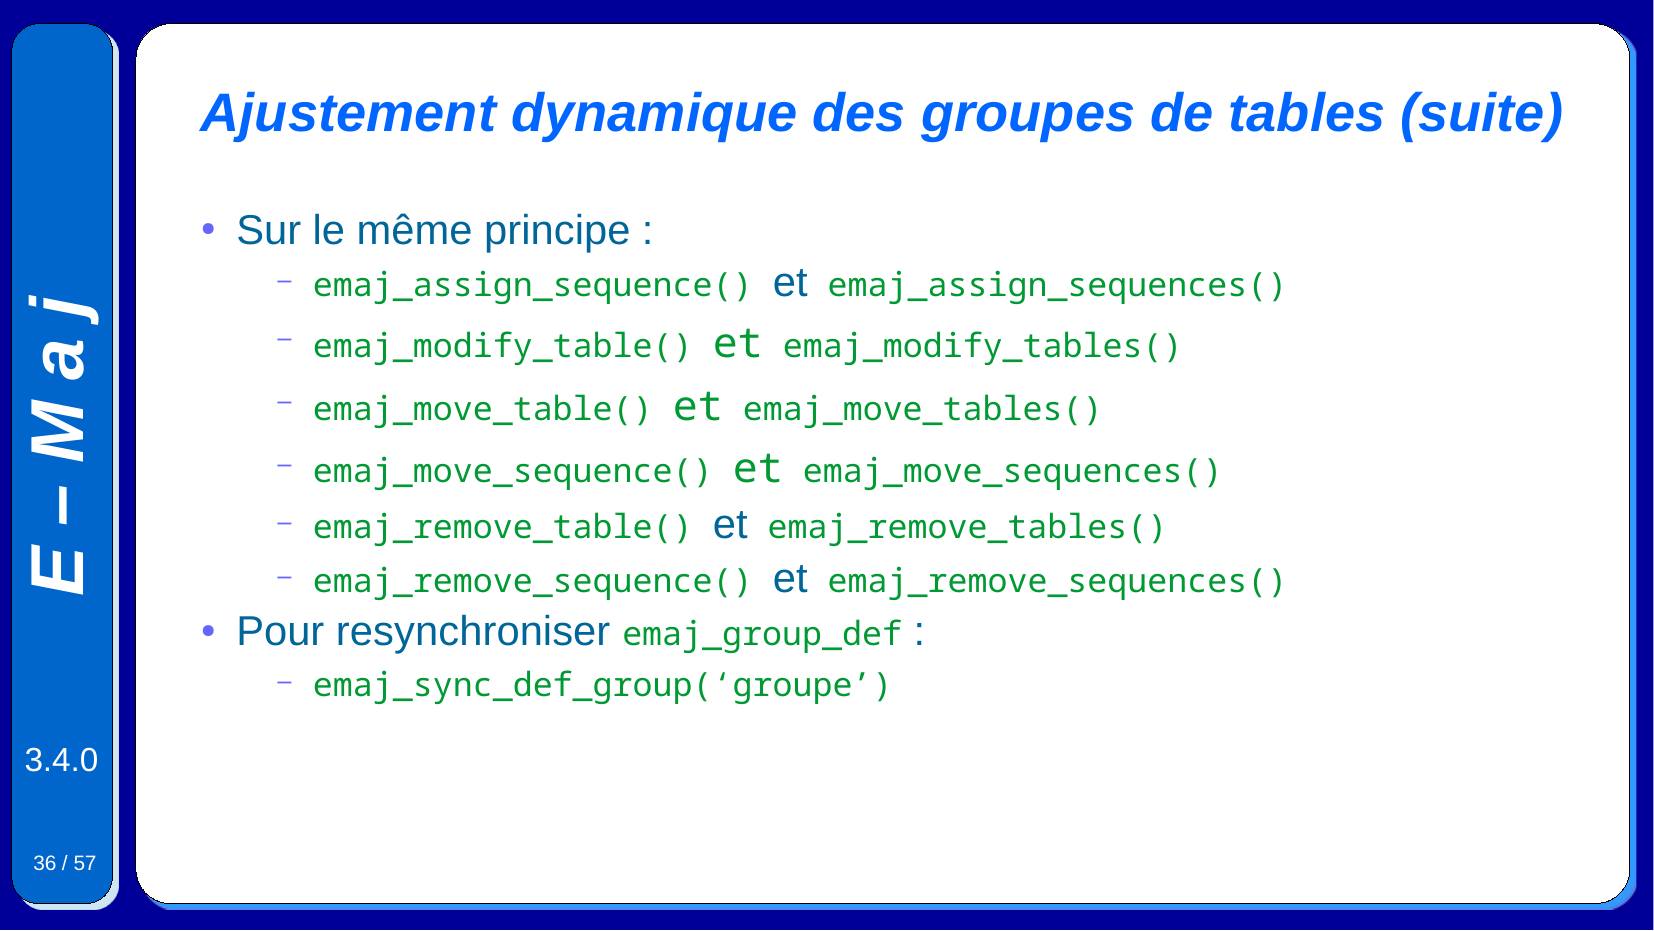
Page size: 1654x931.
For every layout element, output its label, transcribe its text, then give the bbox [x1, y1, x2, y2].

title Ajustement dynamique des groupes de tables (suite) [200, 34, 1575, 191]
list Sur le même principe : emaj_assign_sequence() et emaj_assign_sequences() emaj_modify_table() et emaj_modify_tables() emaj_move_table() et emaj_move_tables() emaj_move_sequence() et emaj_move_sequences() emaj_remove_table() et emaj_remove_tables() emaj_remove_sequence() et emaj_remove_sequences() Pour resynchroniser emaj_group_def : emaj_sync_def_group(‘groupe’) [177, 206, 1587, 829]
